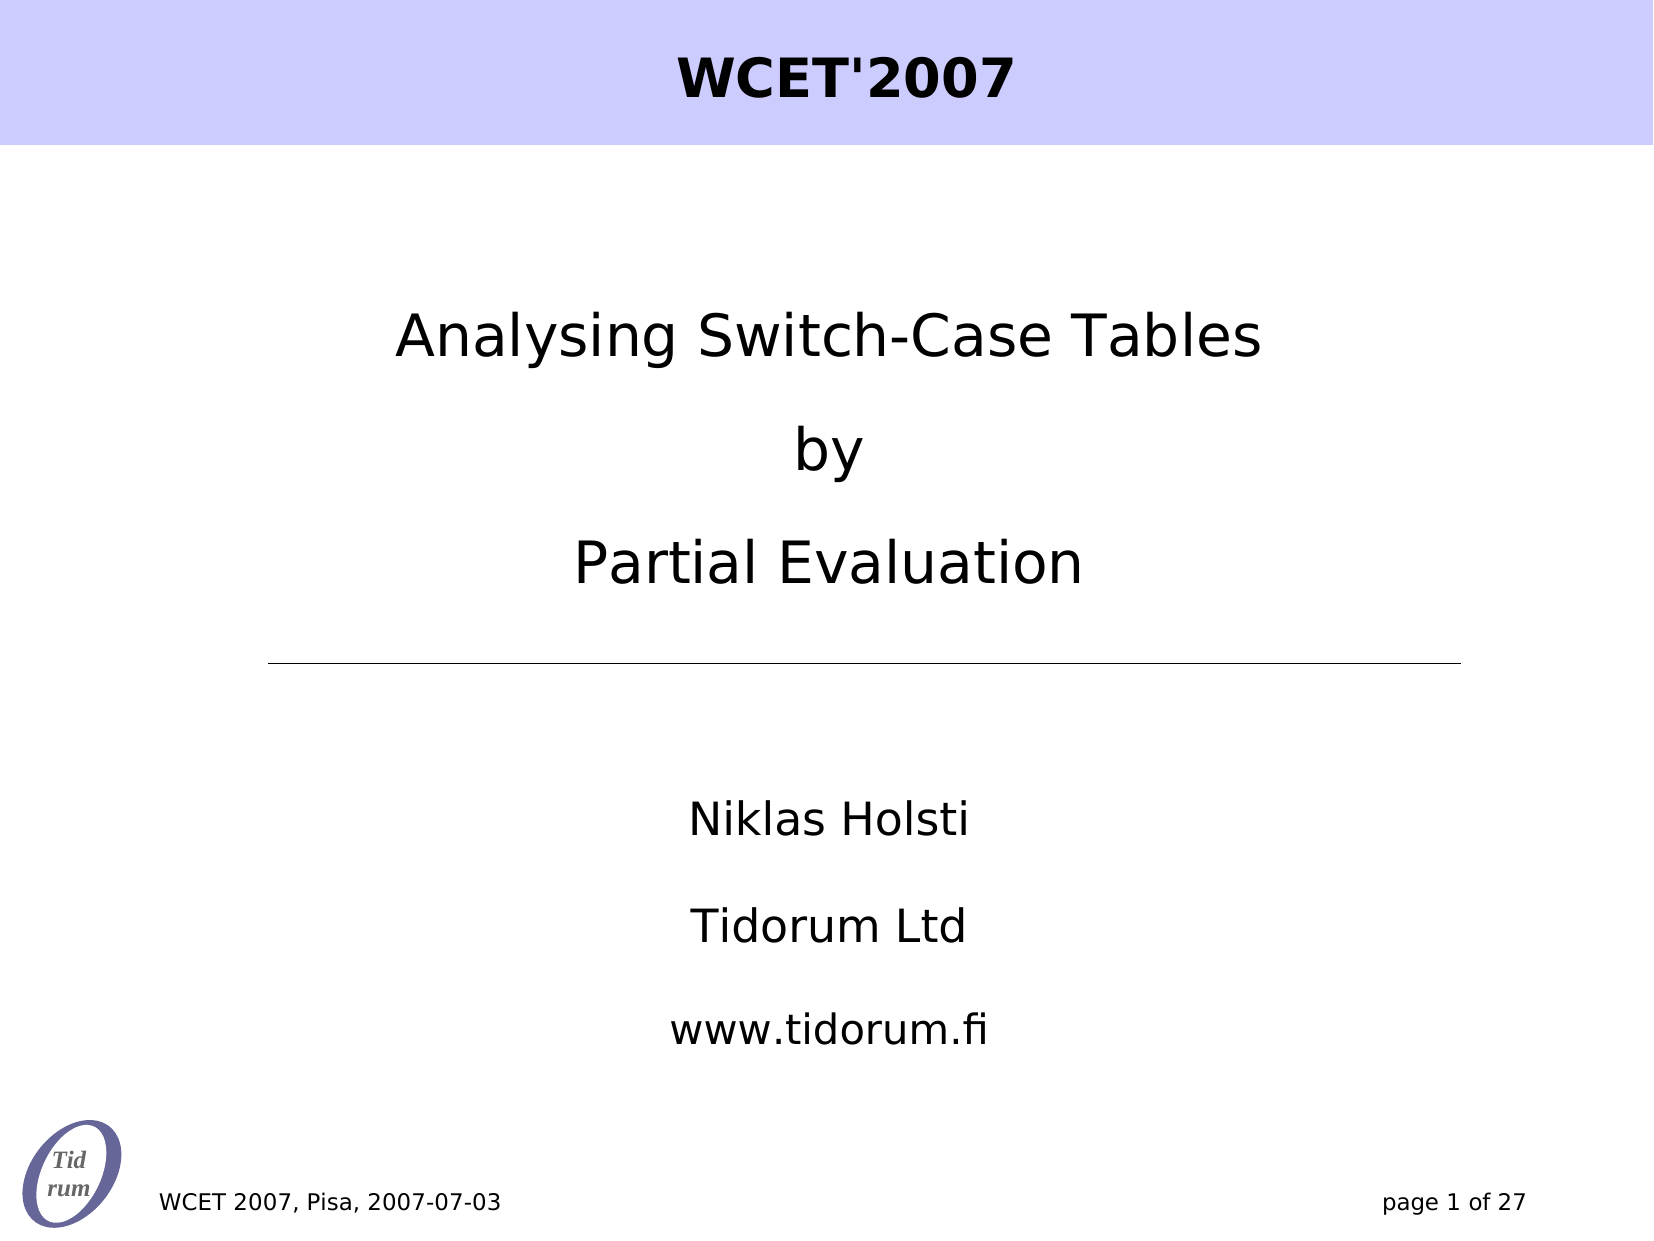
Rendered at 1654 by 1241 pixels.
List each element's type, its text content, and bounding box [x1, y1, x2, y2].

text_box Analysing Switch-Case Tables by Partial Evaluation Niklas Holsti Tidorum Ltd www.tidorum.fi [321, 664, 1337, 1129]
title WCET'2007 [57, 37, 1637, 120]
text_box Analysing Switch-Case Tables by Partial Evaluation Niklas Holsti Tidorum Ltd www.tidorum.fi [321, 228, 1337, 663]
